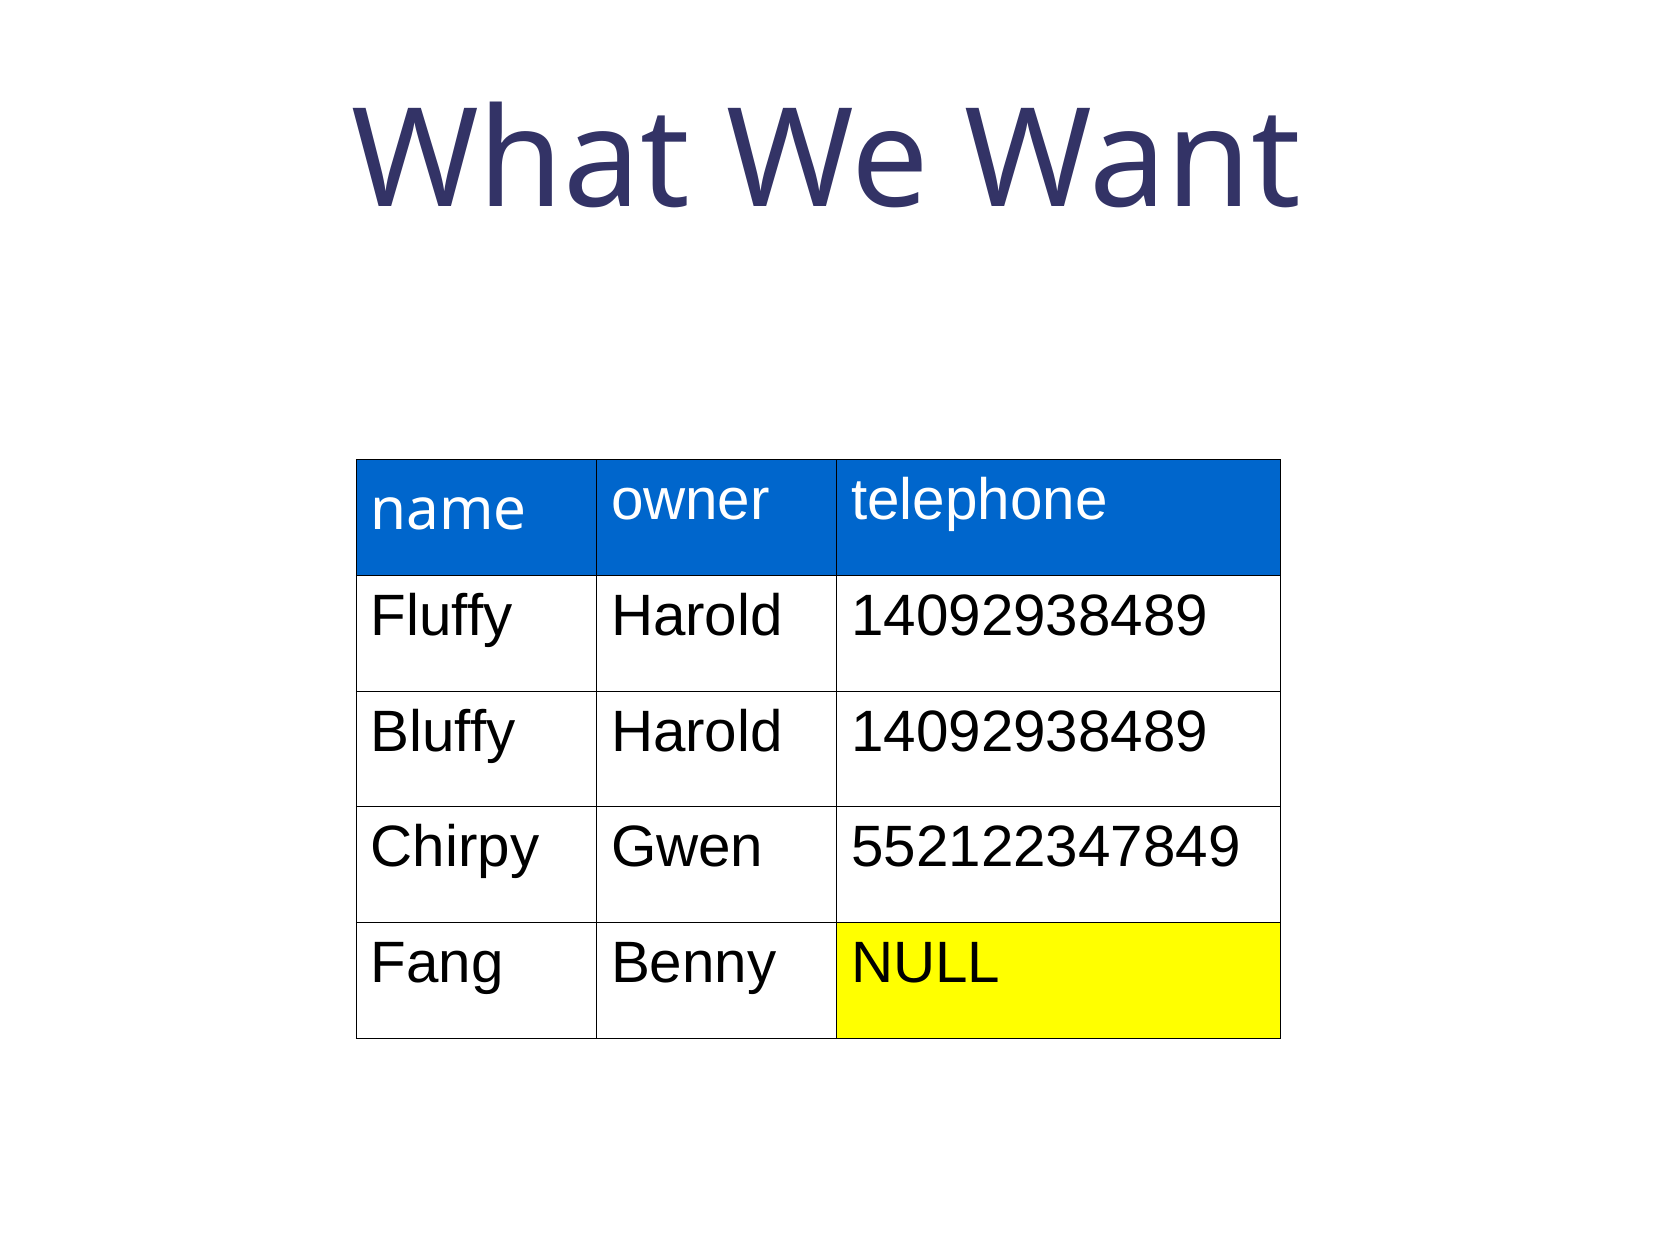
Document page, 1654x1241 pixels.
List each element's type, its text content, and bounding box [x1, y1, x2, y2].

table_cell Fang [357, 923, 596, 1038]
table_cell Harold [597, 692, 836, 806]
table_cell NULL [837, 923, 1280, 1038]
table_header telephone [837, 460, 1280, 575]
table_cell Bluffy [357, 692, 596, 806]
table_cell Chirpy [357, 807, 596, 922]
table_cell 14092938489 [837, 576, 1280, 691]
table_cell Benny [597, 923, 836, 1038]
table_cell Harold [597, 576, 836, 691]
table_cell Gwen [597, 807, 836, 922]
table_cell 552122347849 [837, 807, 1280, 922]
title What We Want [82, 49, 1571, 257]
table_cell Fluffy [357, 576, 596, 691]
table_header name [357, 460, 596, 575]
table_cell 14092938489 [837, 692, 1280, 806]
table_header owner [597, 460, 836, 575]
